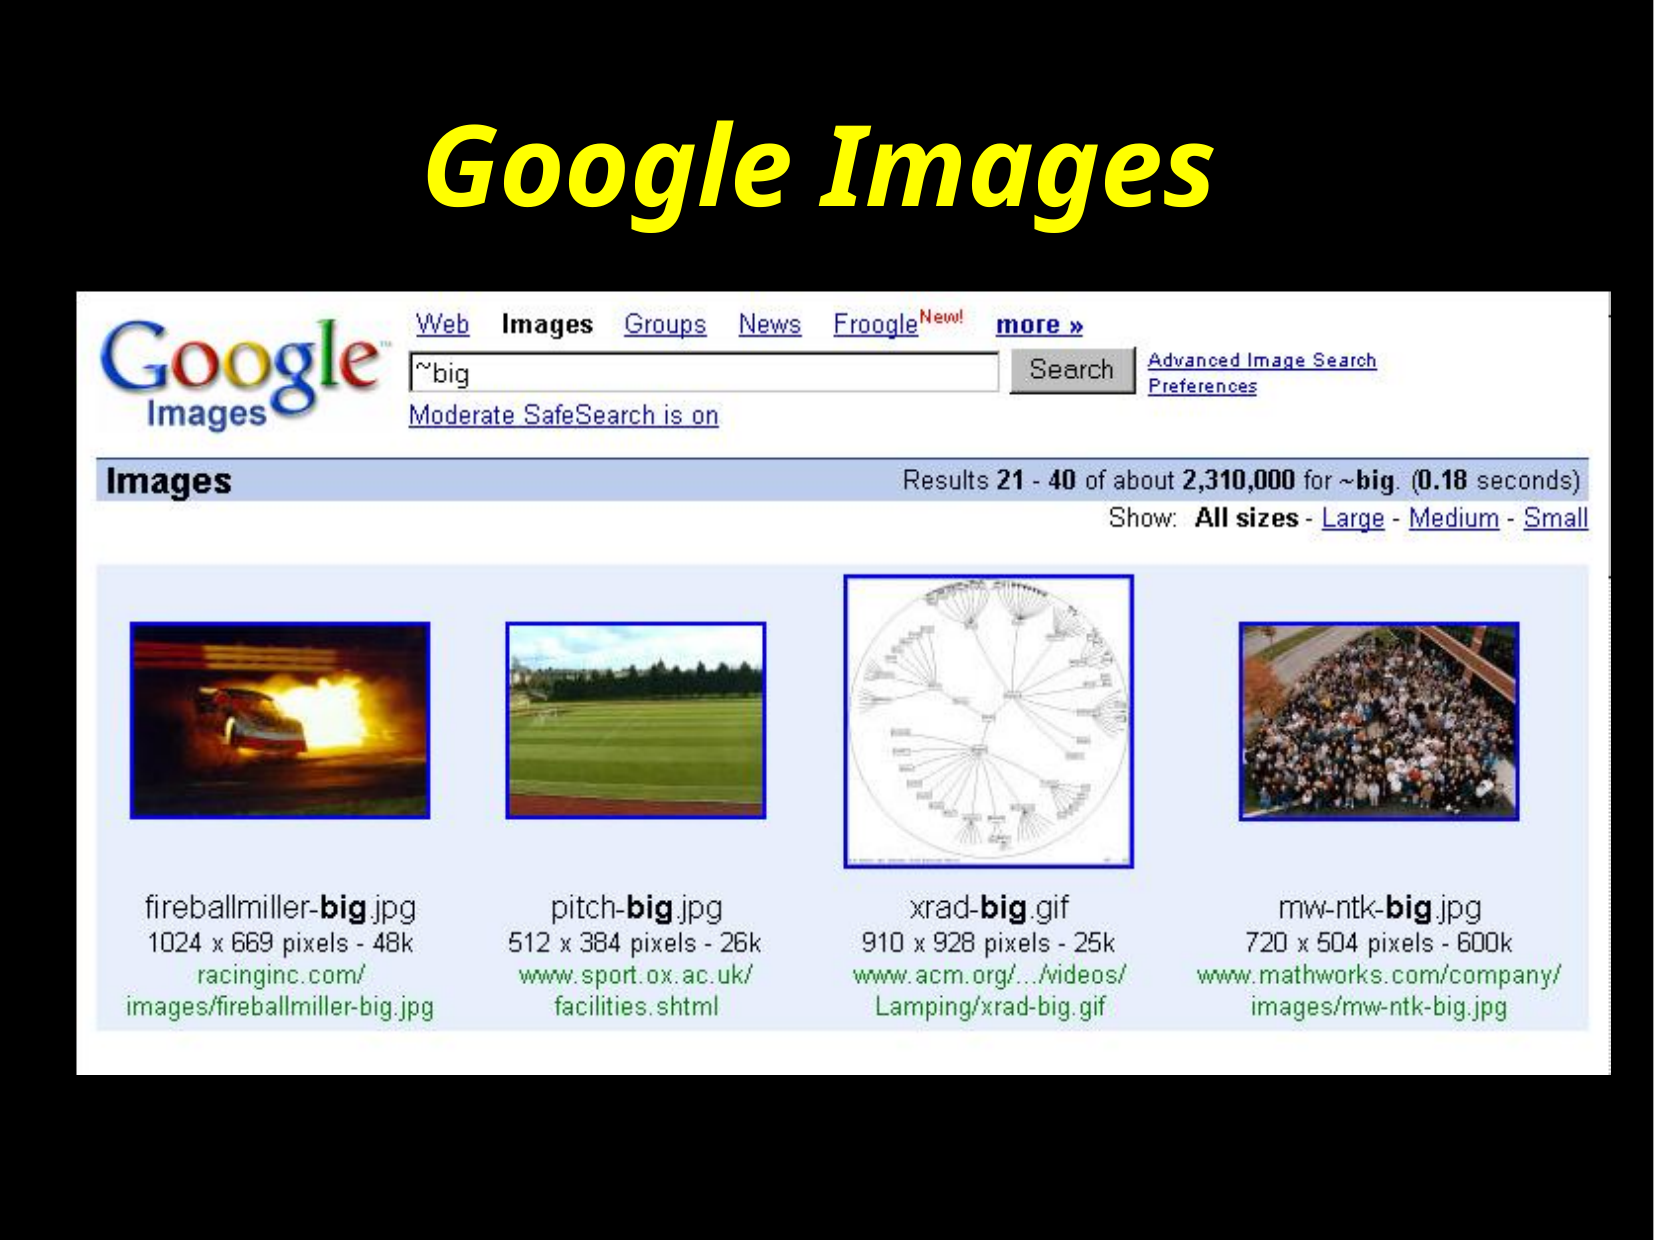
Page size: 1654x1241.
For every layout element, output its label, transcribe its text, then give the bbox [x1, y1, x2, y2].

title Google Images [113, 59, 1526, 267]
picture [75, 290, 1611, 1075]
